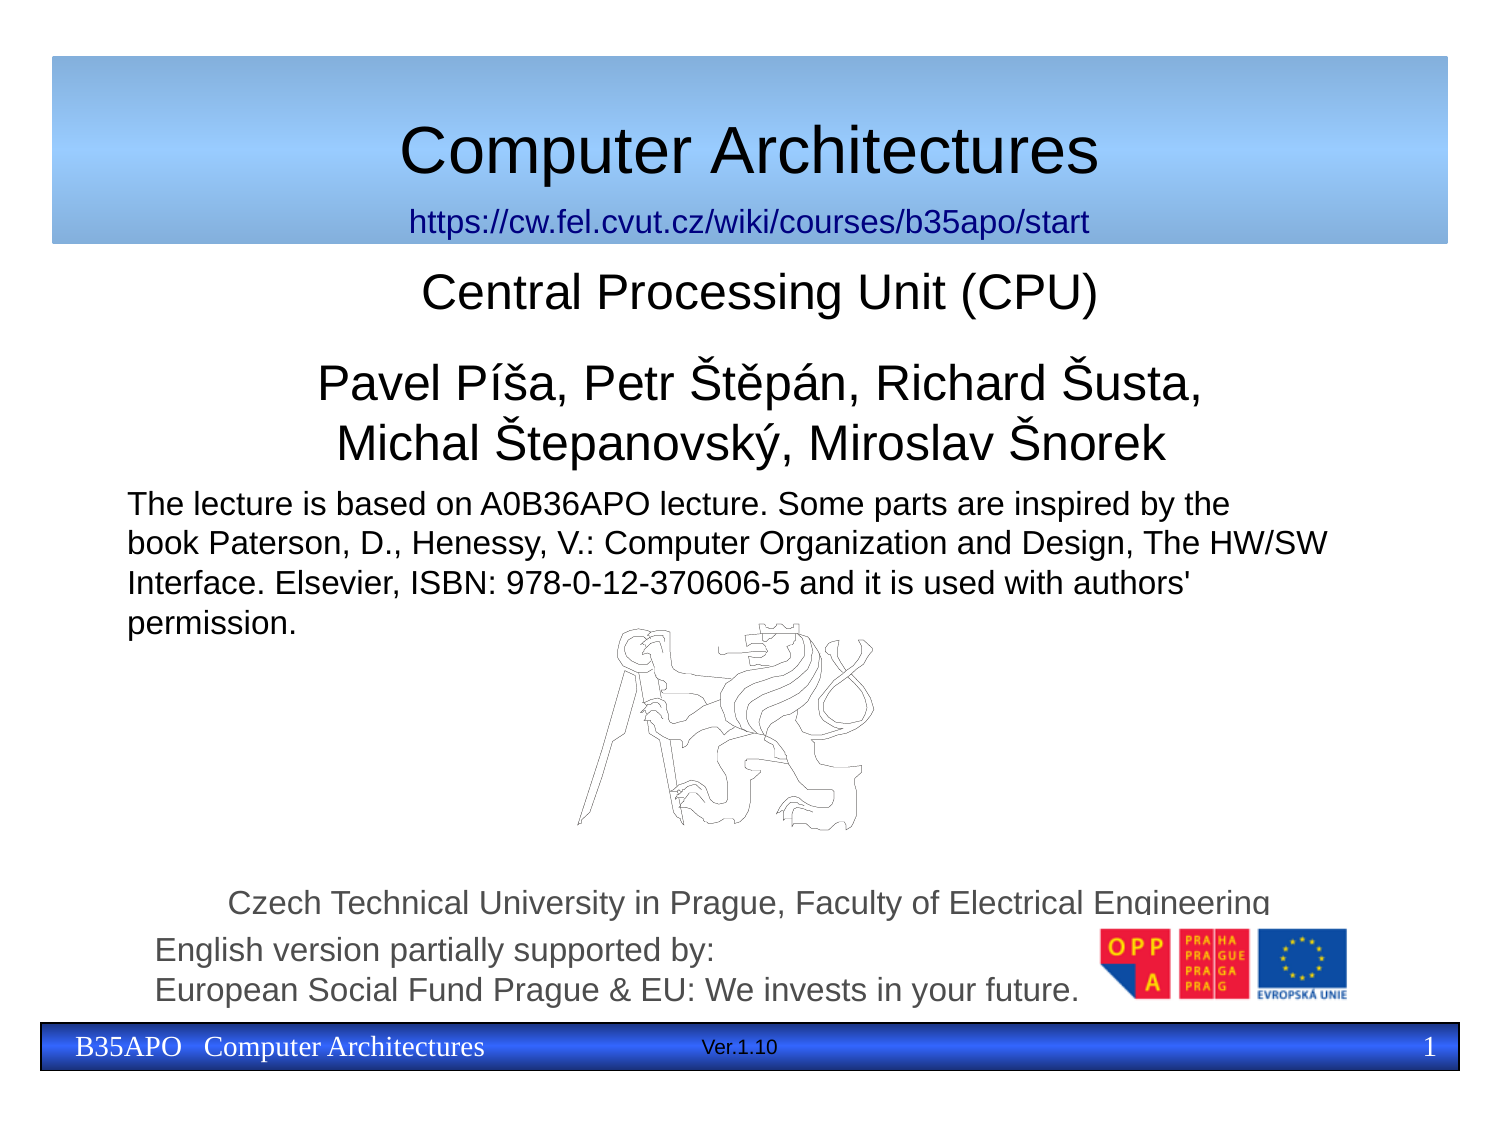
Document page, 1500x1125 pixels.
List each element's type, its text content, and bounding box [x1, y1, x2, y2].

text_box Ver.1.10 [686, 1028, 805, 1065]
text_box Czech Technical University in Prague, Faculty of Electrical Engineering [199, 873, 1301, 920]
chart [574, 650, 879, 837]
text_box https://cw.fel.cvut.cz/wiki/courses/b35apo/start [339, 195, 1161, 253]
text_box The lecture is based on A0B36APO lecture. Some parts are inspired by the book Paterson, D., Henessy, V.: Computer Organization and Design, The HW/SW Interface. Elsevier, ISBN: 978-0-12-370606-5 and it is used with authors' permission. [112, 473, 1424, 650]
text_box Central Processing Unit (CPU) Pavel Píša, Petr Štěpán, Richard Šusta, Michal Štepanovský, Miroslav Šnorek [54, 251, 1449, 479]
title Computer Architectures [52, 56, 1448, 244]
text_box English version partially supported by: European Social Fund Prague & EU: We invests in your future. [139, 920, 1140, 1016]
picture [1087, 915, 1361, 1013]
